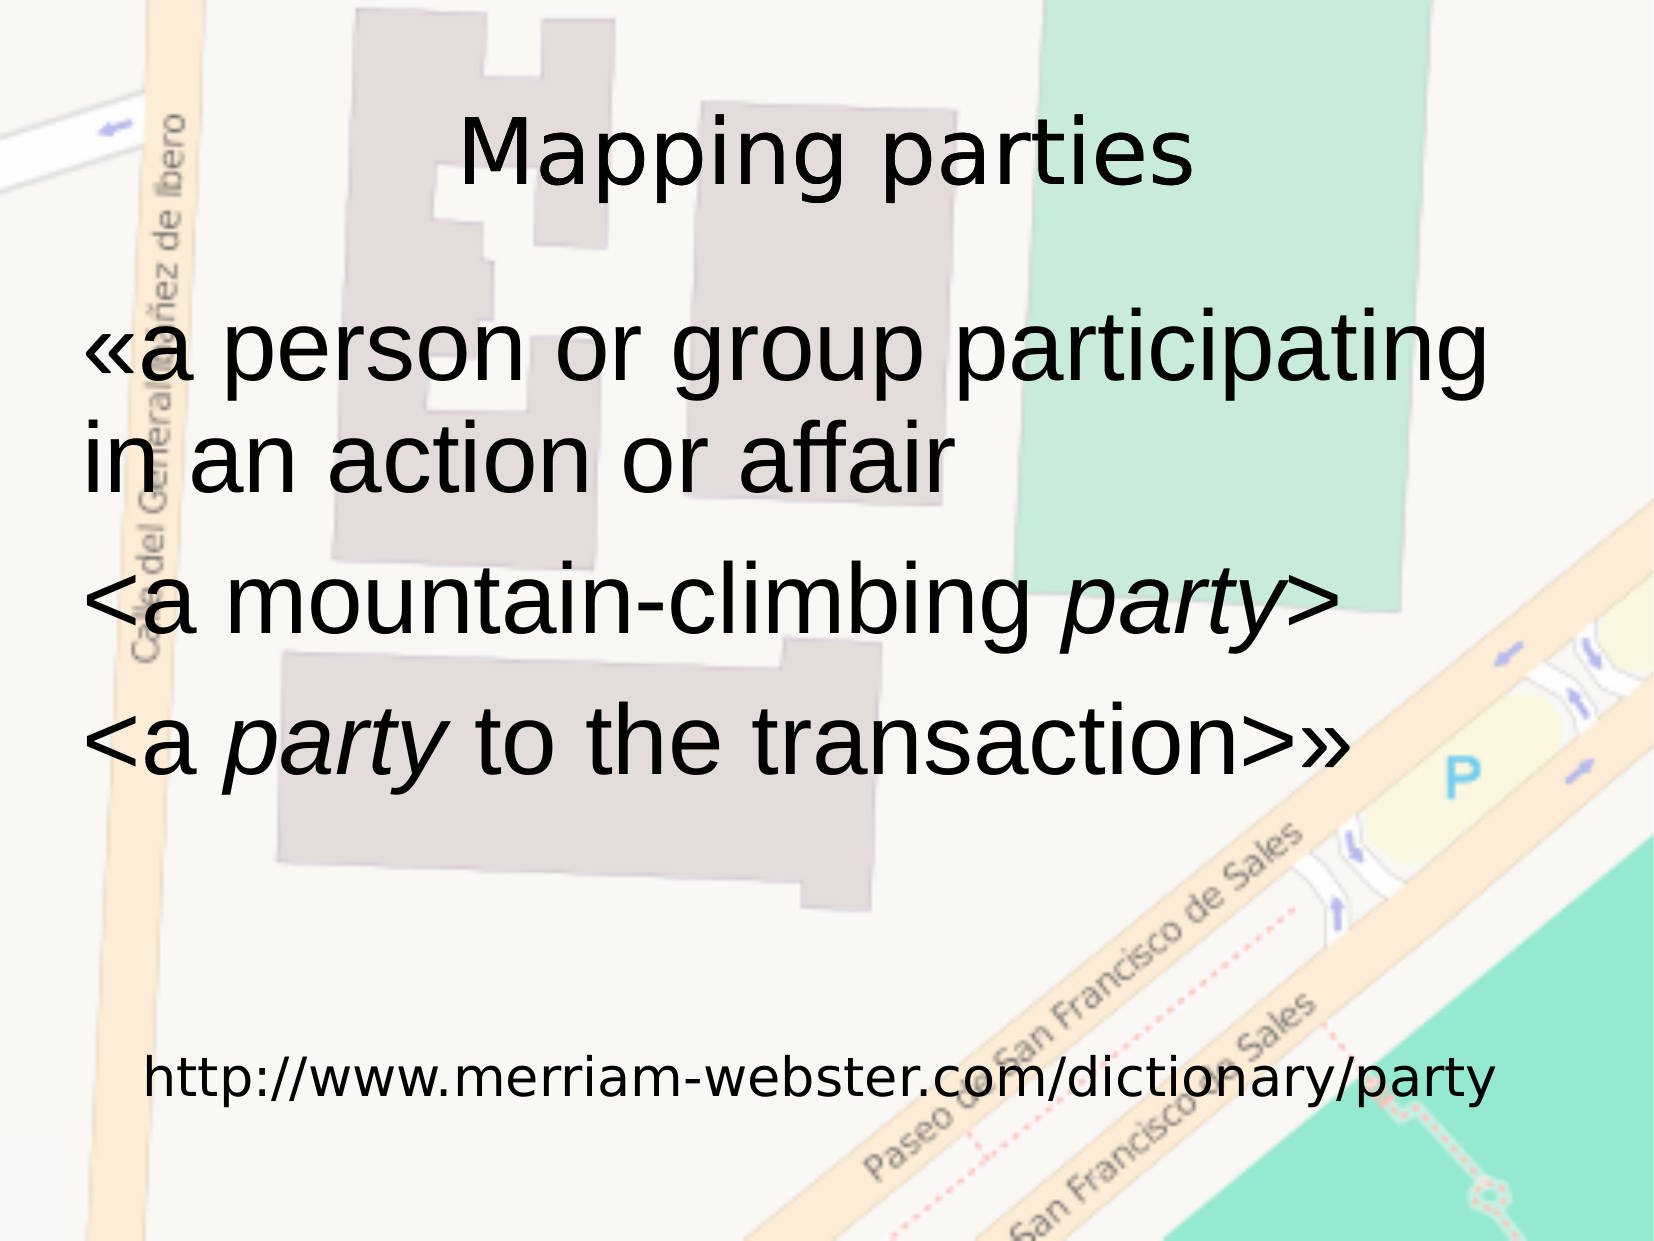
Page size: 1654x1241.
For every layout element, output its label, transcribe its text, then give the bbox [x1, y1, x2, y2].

title http://www.merriam-webster.com/dictionary/party [76, 974, 1565, 1182]
list «a person or group participating in an action or affair <a mountain-climbing party> <a party to the transaction>» [82, 290, 1571, 1109]
title Mapping parties [82, 49, 1571, 257]
